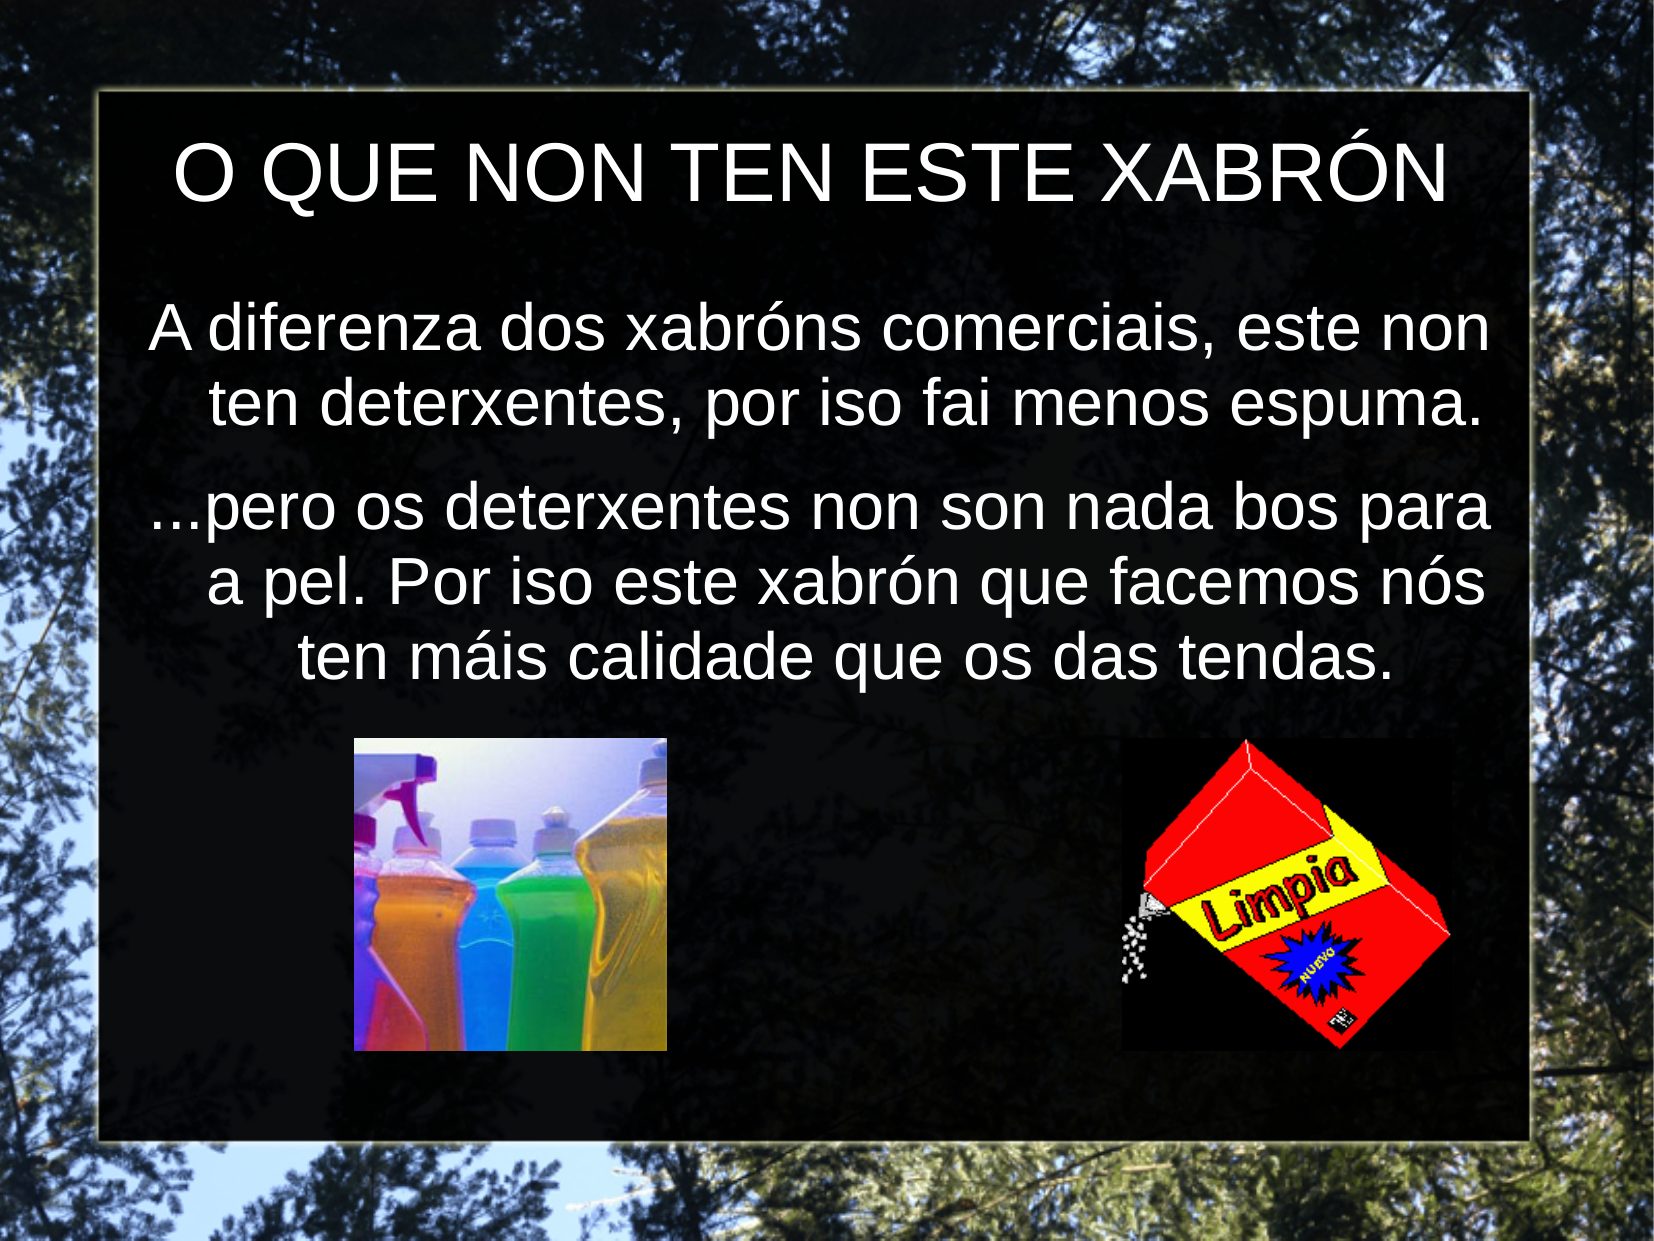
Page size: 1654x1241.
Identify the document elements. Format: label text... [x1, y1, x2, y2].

picture [0, 0, 1654, 1241]
title O QUE NON TEN ESTE XABRÓN [118, 95, 1506, 250]
list A diferenza dos xabróns comerciais, este non ten deterxentes, por iso fai menos espuma. ...pero os deterxentes non son nada bos para a pel. Por iso este xabrón que facemos nós ten máis calidade que os das tendas. [118, 290, 1506, 1108]
